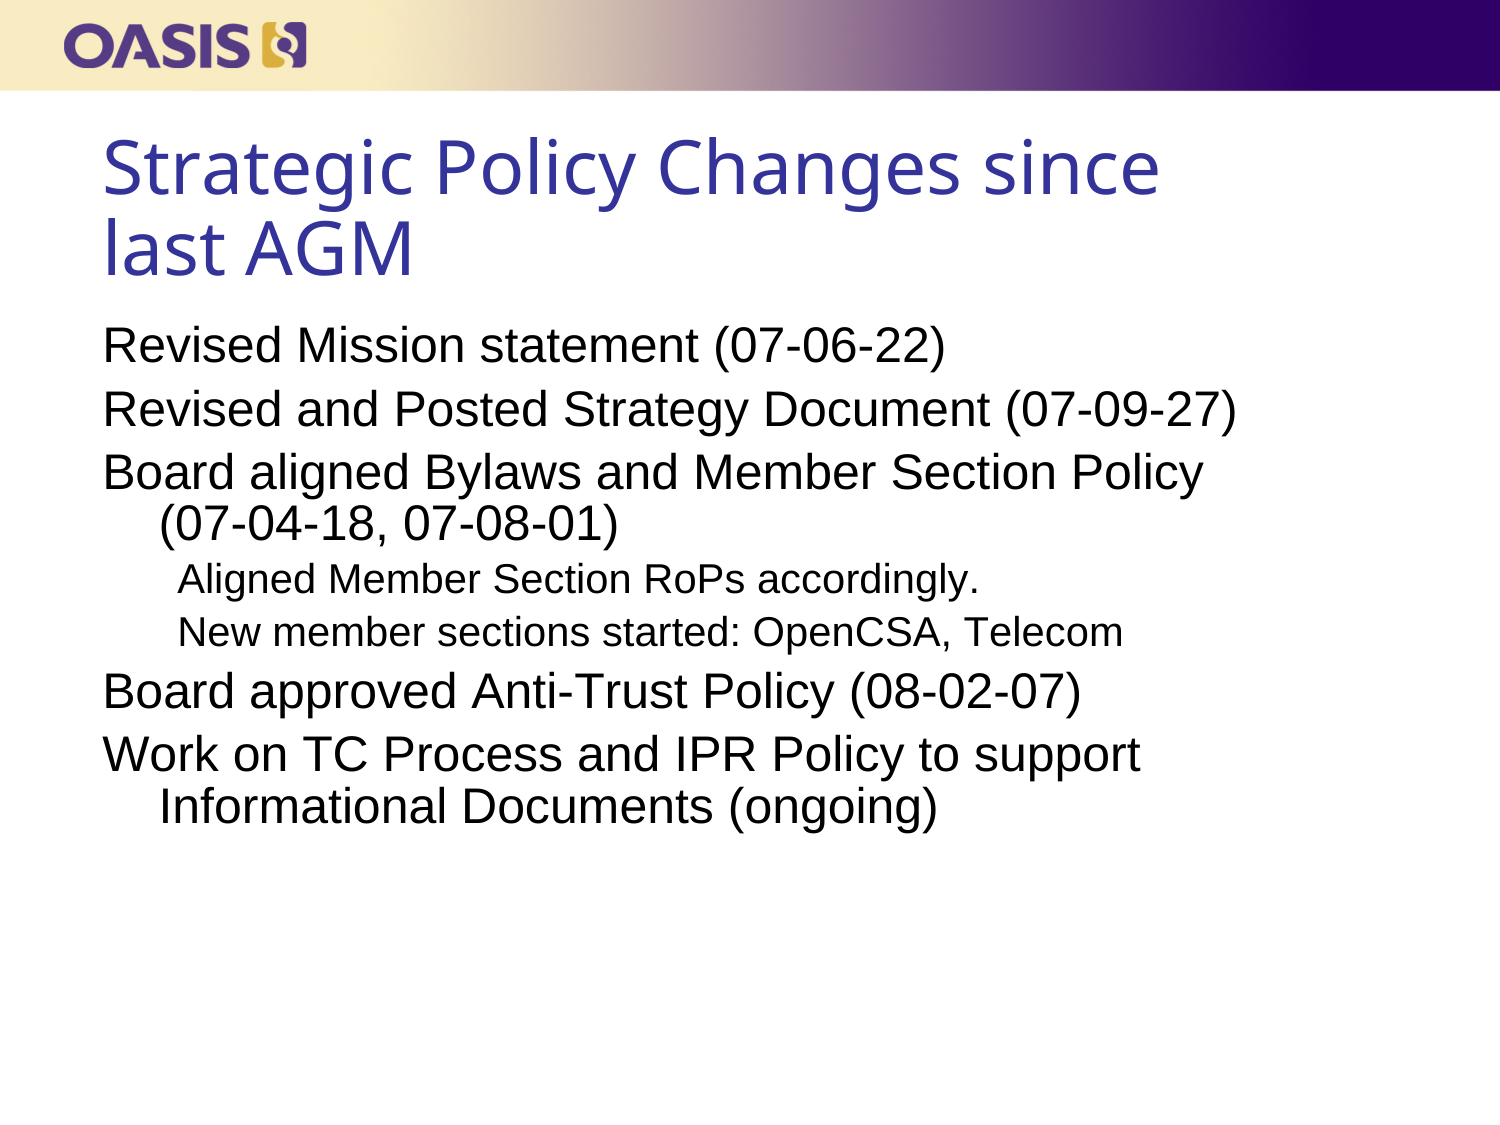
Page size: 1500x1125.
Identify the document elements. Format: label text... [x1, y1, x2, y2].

list Revised Mission statement (07-06-22)‏ Revised and Posted Strategy Document (07-09-27)‏ Board aligned Bylaws and Member Section Policy (07-04-18, 07-08-01) Aligned Member Section RoPs accordingly. New member sections started: OpenCSA, Telecom Board approved Anti-Trust Policy (08-02-07)‏ Work on TC Process and IPR Policy to support Informational Documents (ongoing)‏ [87, 312, 1263, 997]
title Strategic Policy Changes since last AGM [87, 112, 1238, 300]
picture [0, 0, 1500, 1125]
